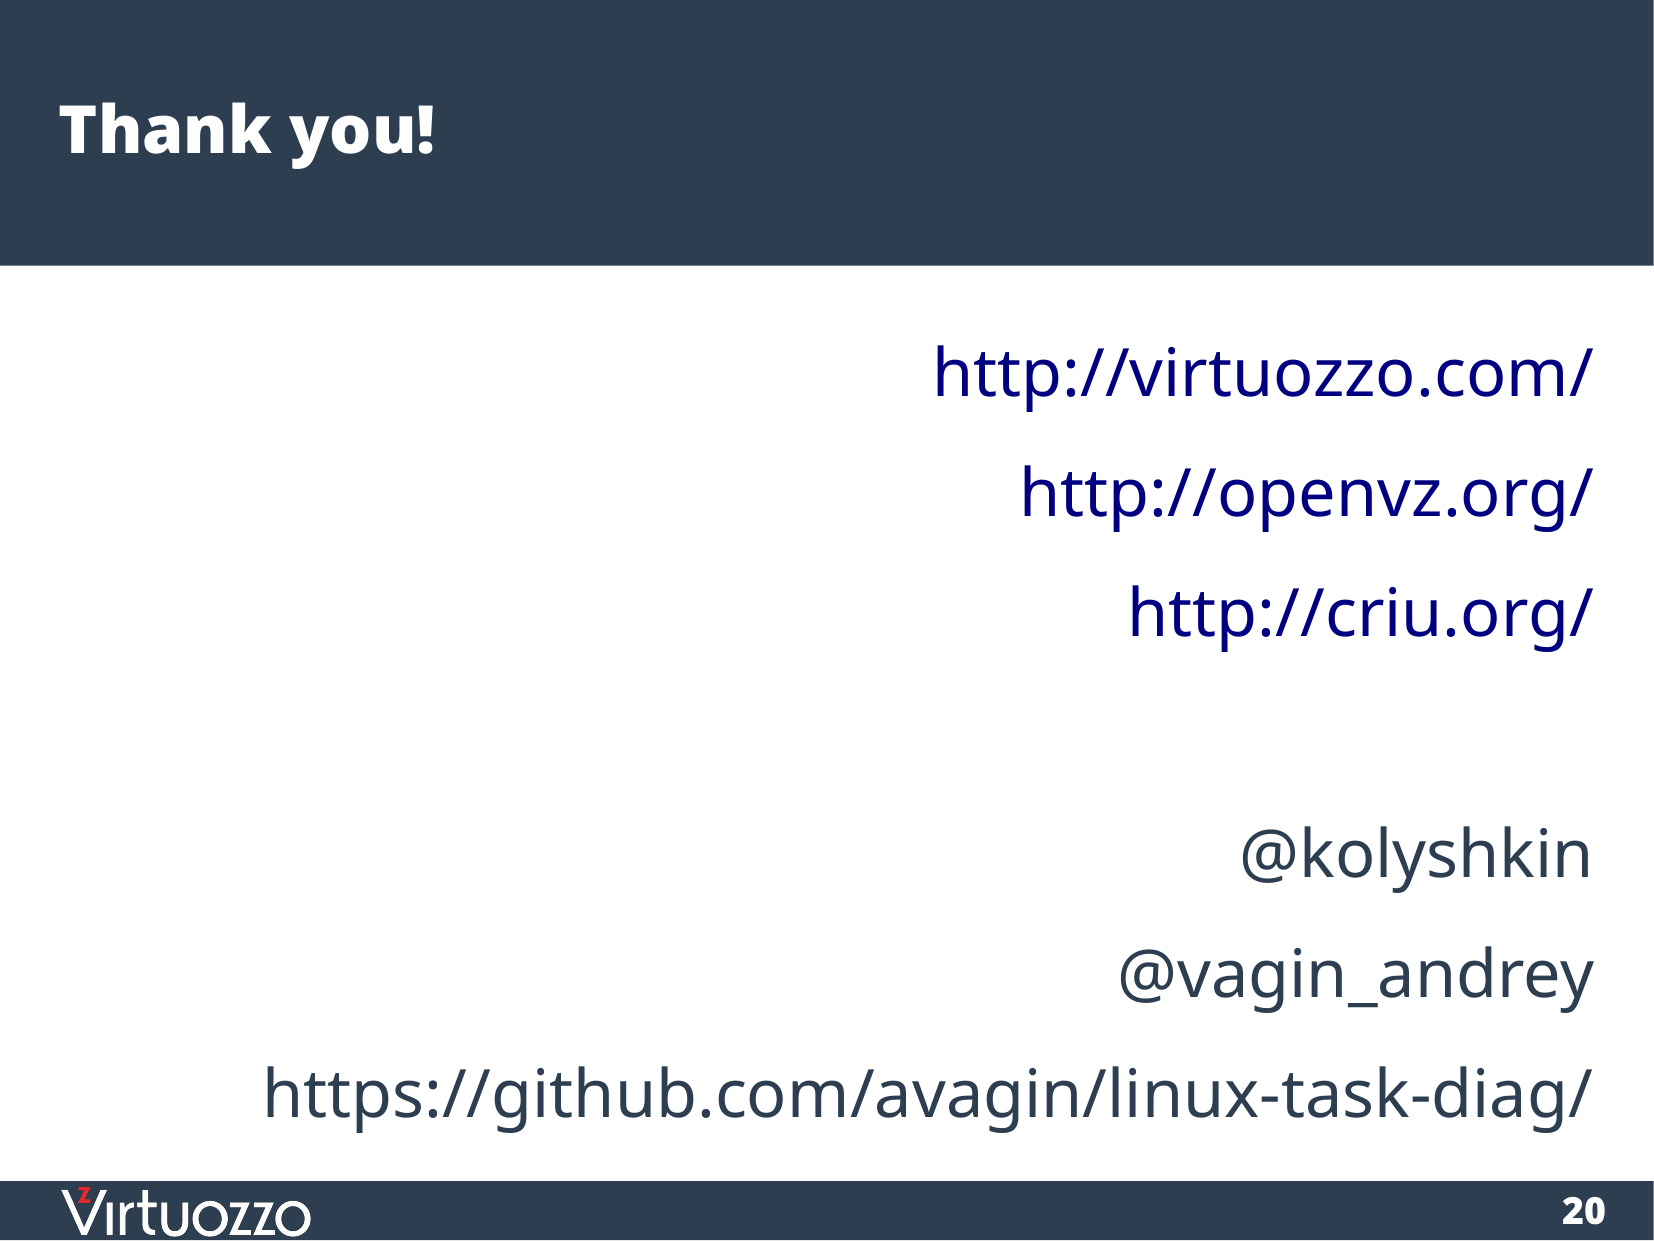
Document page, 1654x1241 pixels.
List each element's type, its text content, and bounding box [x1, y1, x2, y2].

title Thank you! [59, 49, 1595, 207]
list http://virtuozzo.com/ http://openvz.org/ http://criu.org/ @kolyshkin @vagin_andrey https://github.com/avagin/linux-task-diag/ [59, 324, 1595, 1152]
picture [47, 1171, 325, 1241]
